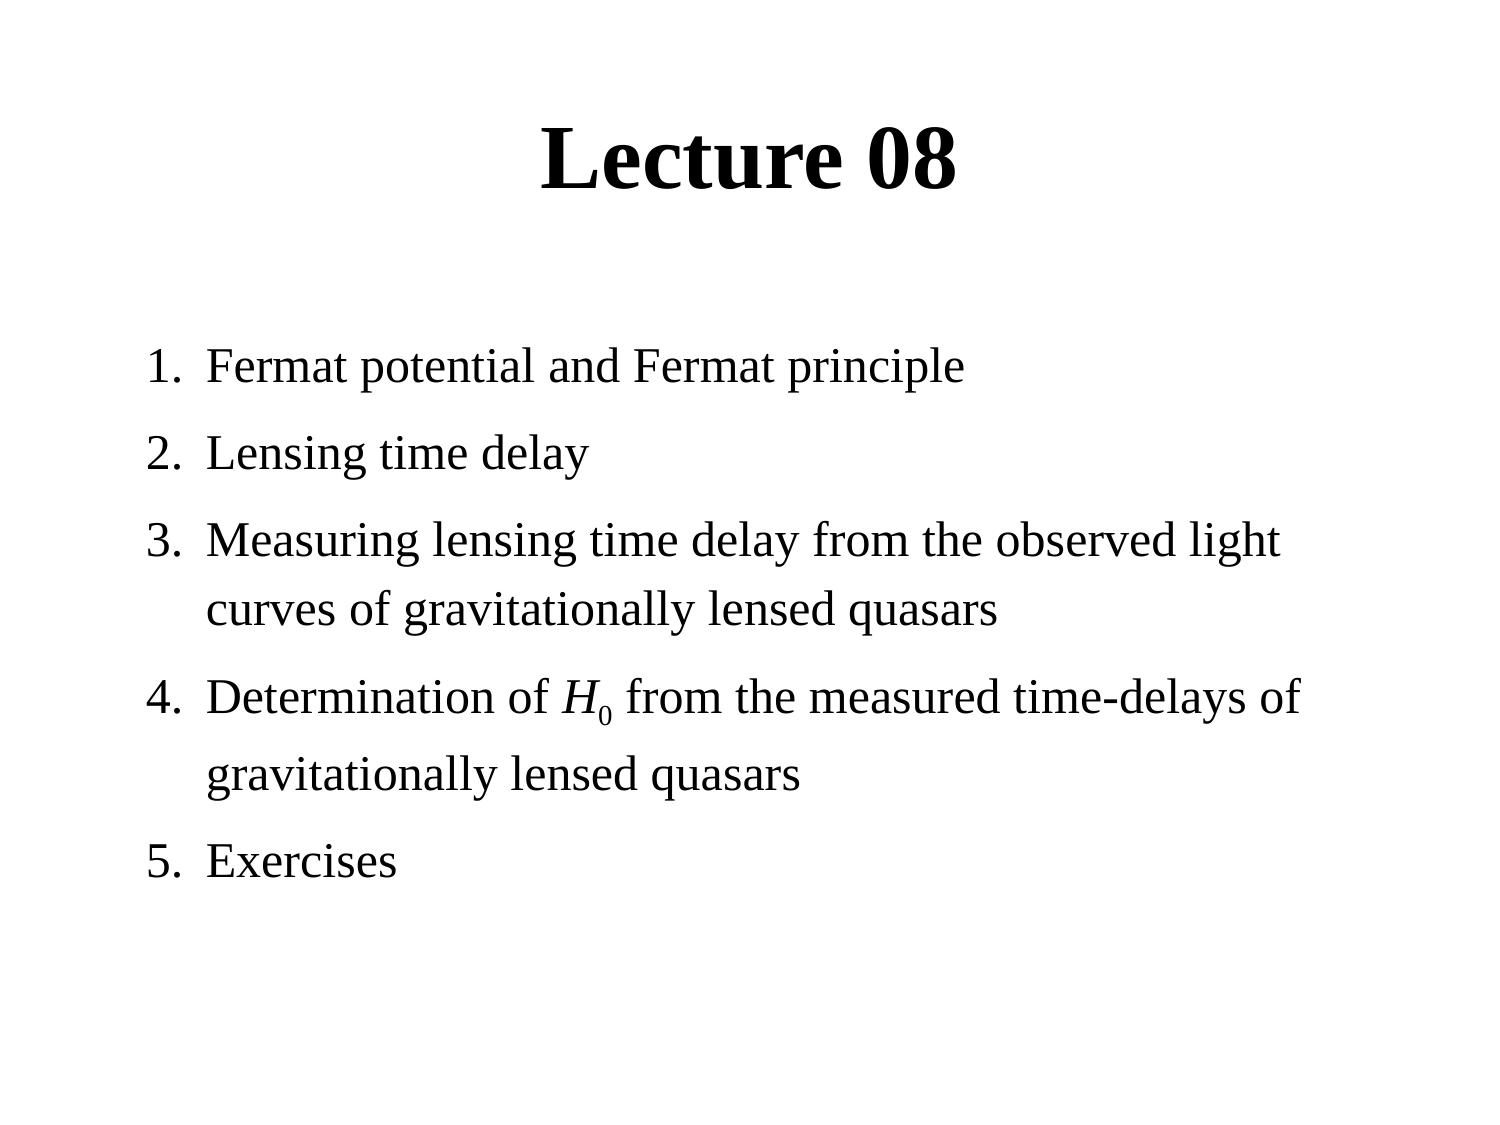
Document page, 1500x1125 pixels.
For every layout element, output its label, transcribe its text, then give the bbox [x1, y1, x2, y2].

text_box Lecture 08 [74, 74, 1425, 230]
list Fermat potential and Fermat principle Lensing time delay Measuring lensing time delay from the observed light curves of gravitationally lensed quasars Determination of H0 from the measured time-delays of gravitationally lensed quasars Exercises [130, 316, 1361, 903]
